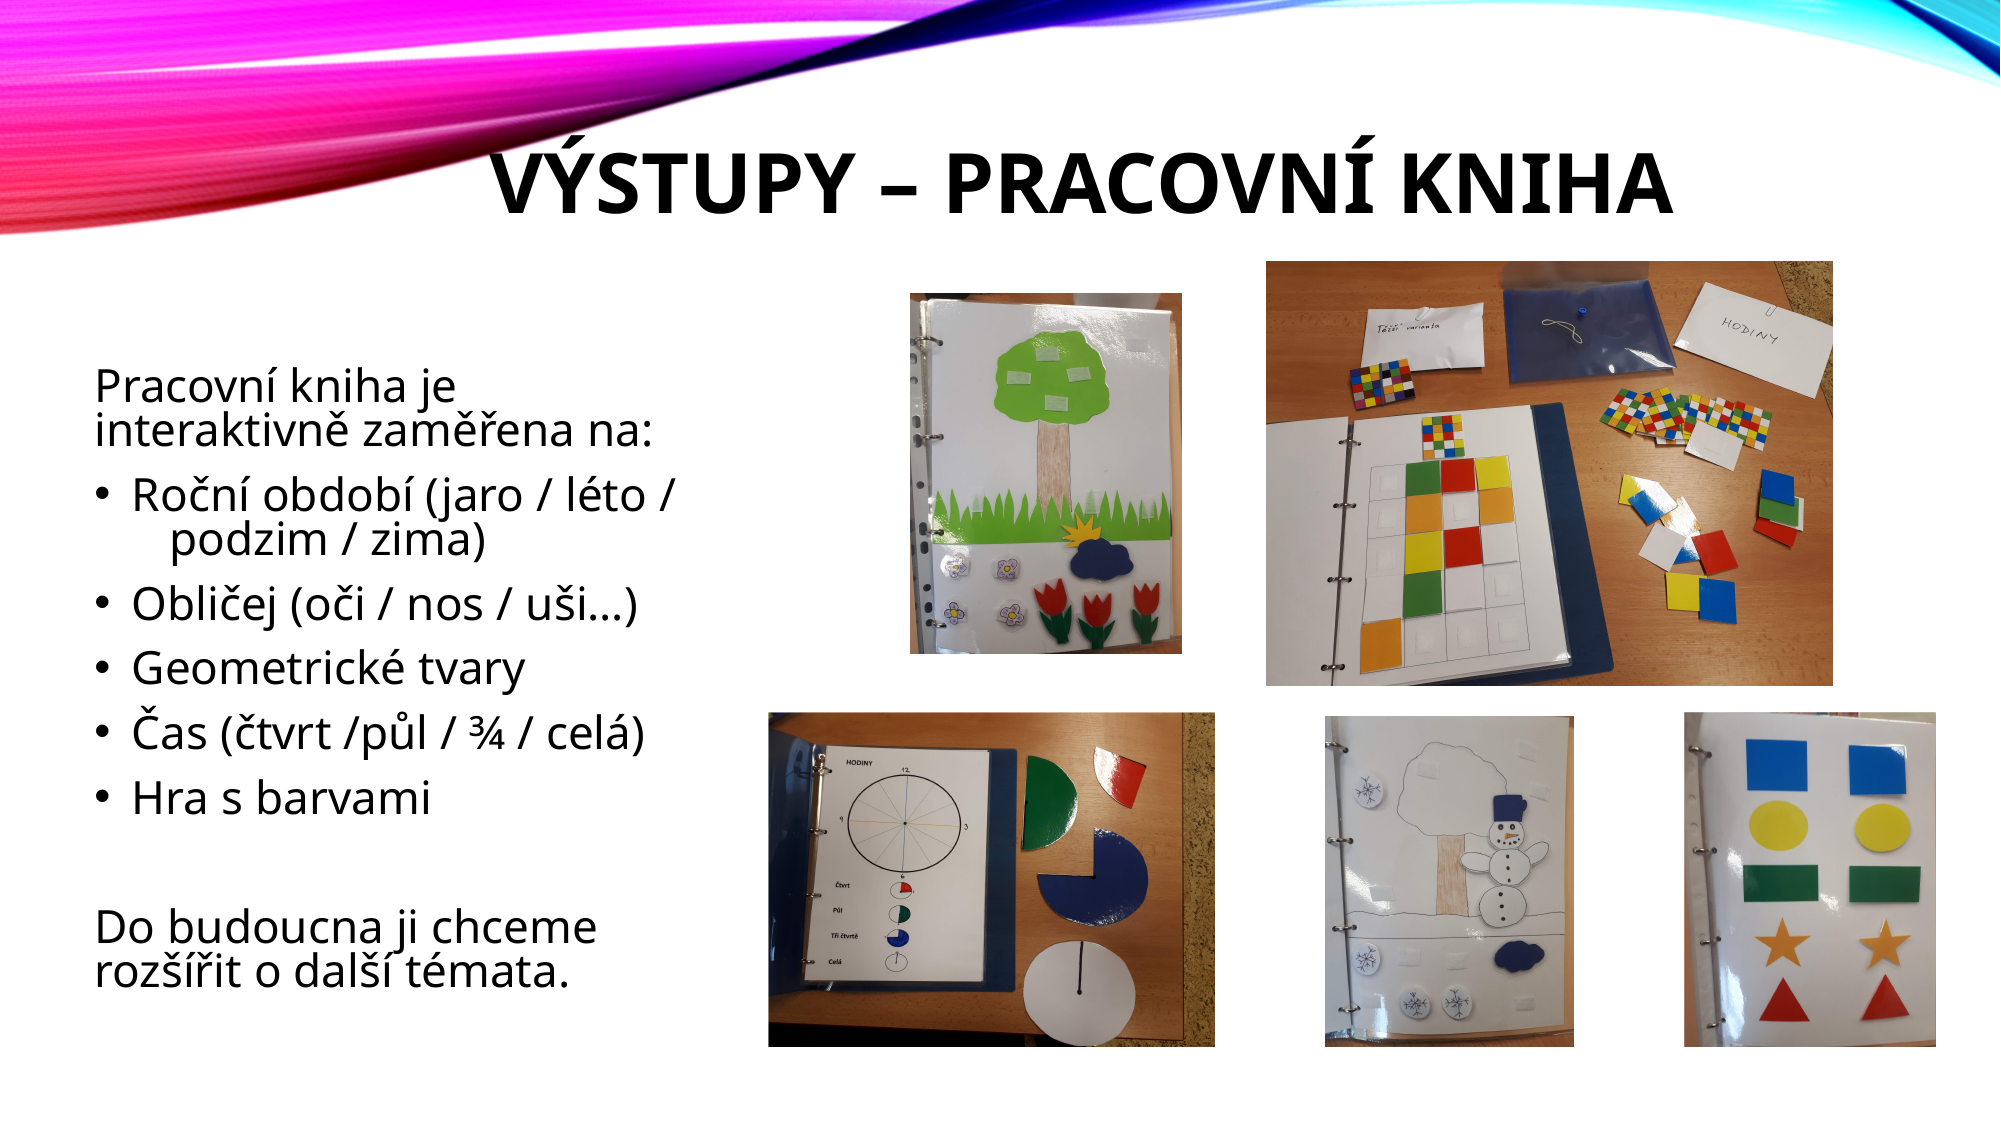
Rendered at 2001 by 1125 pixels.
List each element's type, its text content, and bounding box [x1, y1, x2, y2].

picture [910, 293, 1182, 654]
list Pracovní kniha je interaktivně zaměřena na: Roční období (jaro / léto / podzim / zima) Obličej (oči / nos / uši…) Geometrické tvary Čas (čtvrt /půl / ¾ / celá) Hra s barvami Do budoucna ji chceme rozšířit o další témata. [79, 360, 726, 1021]
picture [1325, 716, 1574, 1047]
title Výstupy – pracovní kniha [474, 125, 1888, 249]
picture [1684, 712, 1936, 1047]
picture [768, 712, 1215, 1047]
picture [1266, 261, 1833, 686]
